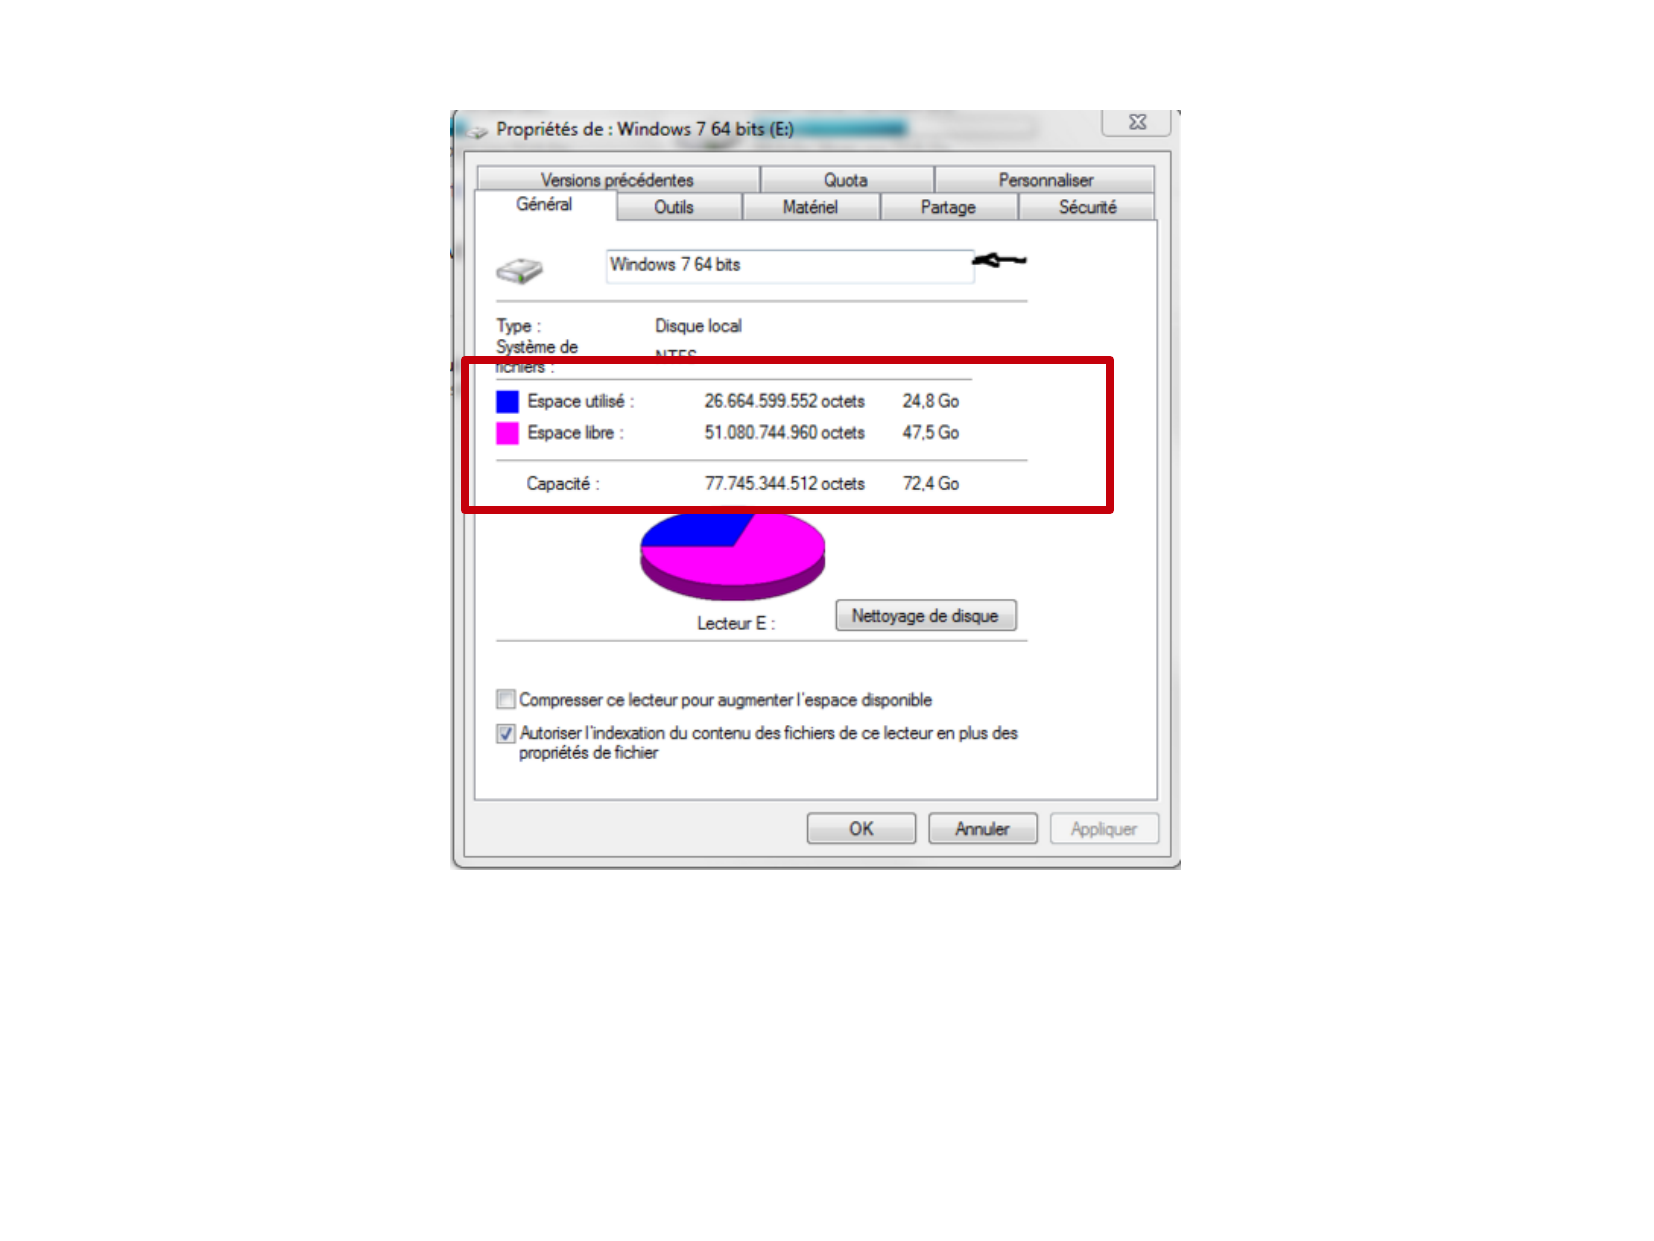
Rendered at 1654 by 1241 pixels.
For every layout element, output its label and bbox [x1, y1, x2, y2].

picture [450, 110, 1181, 871]
